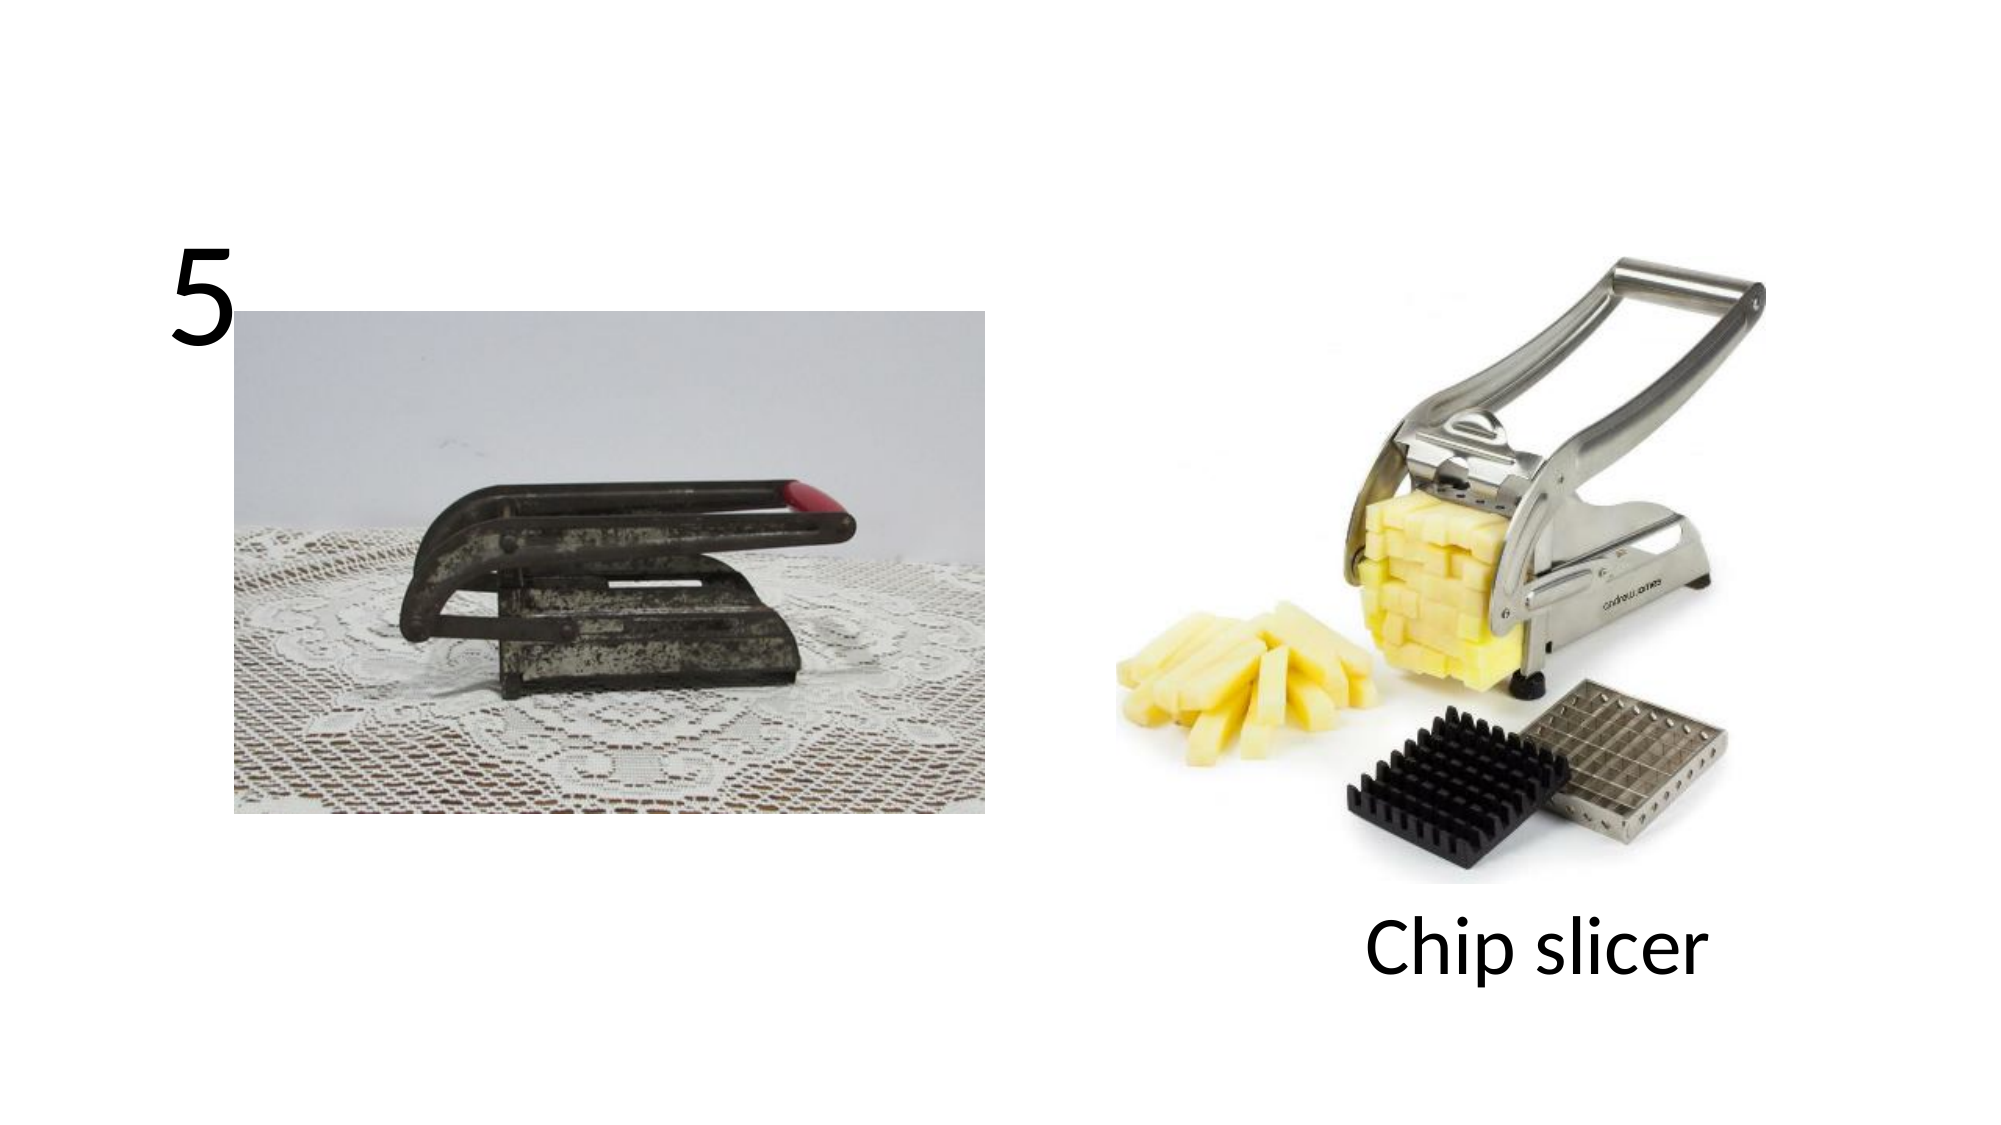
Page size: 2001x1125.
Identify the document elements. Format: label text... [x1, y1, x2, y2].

text_box Chip slicer [1350, 883, 1730, 1000]
text_box 5 [150, 188, 258, 385]
picture [234, 311, 985, 814]
picture [1116, 256, 1766, 884]
